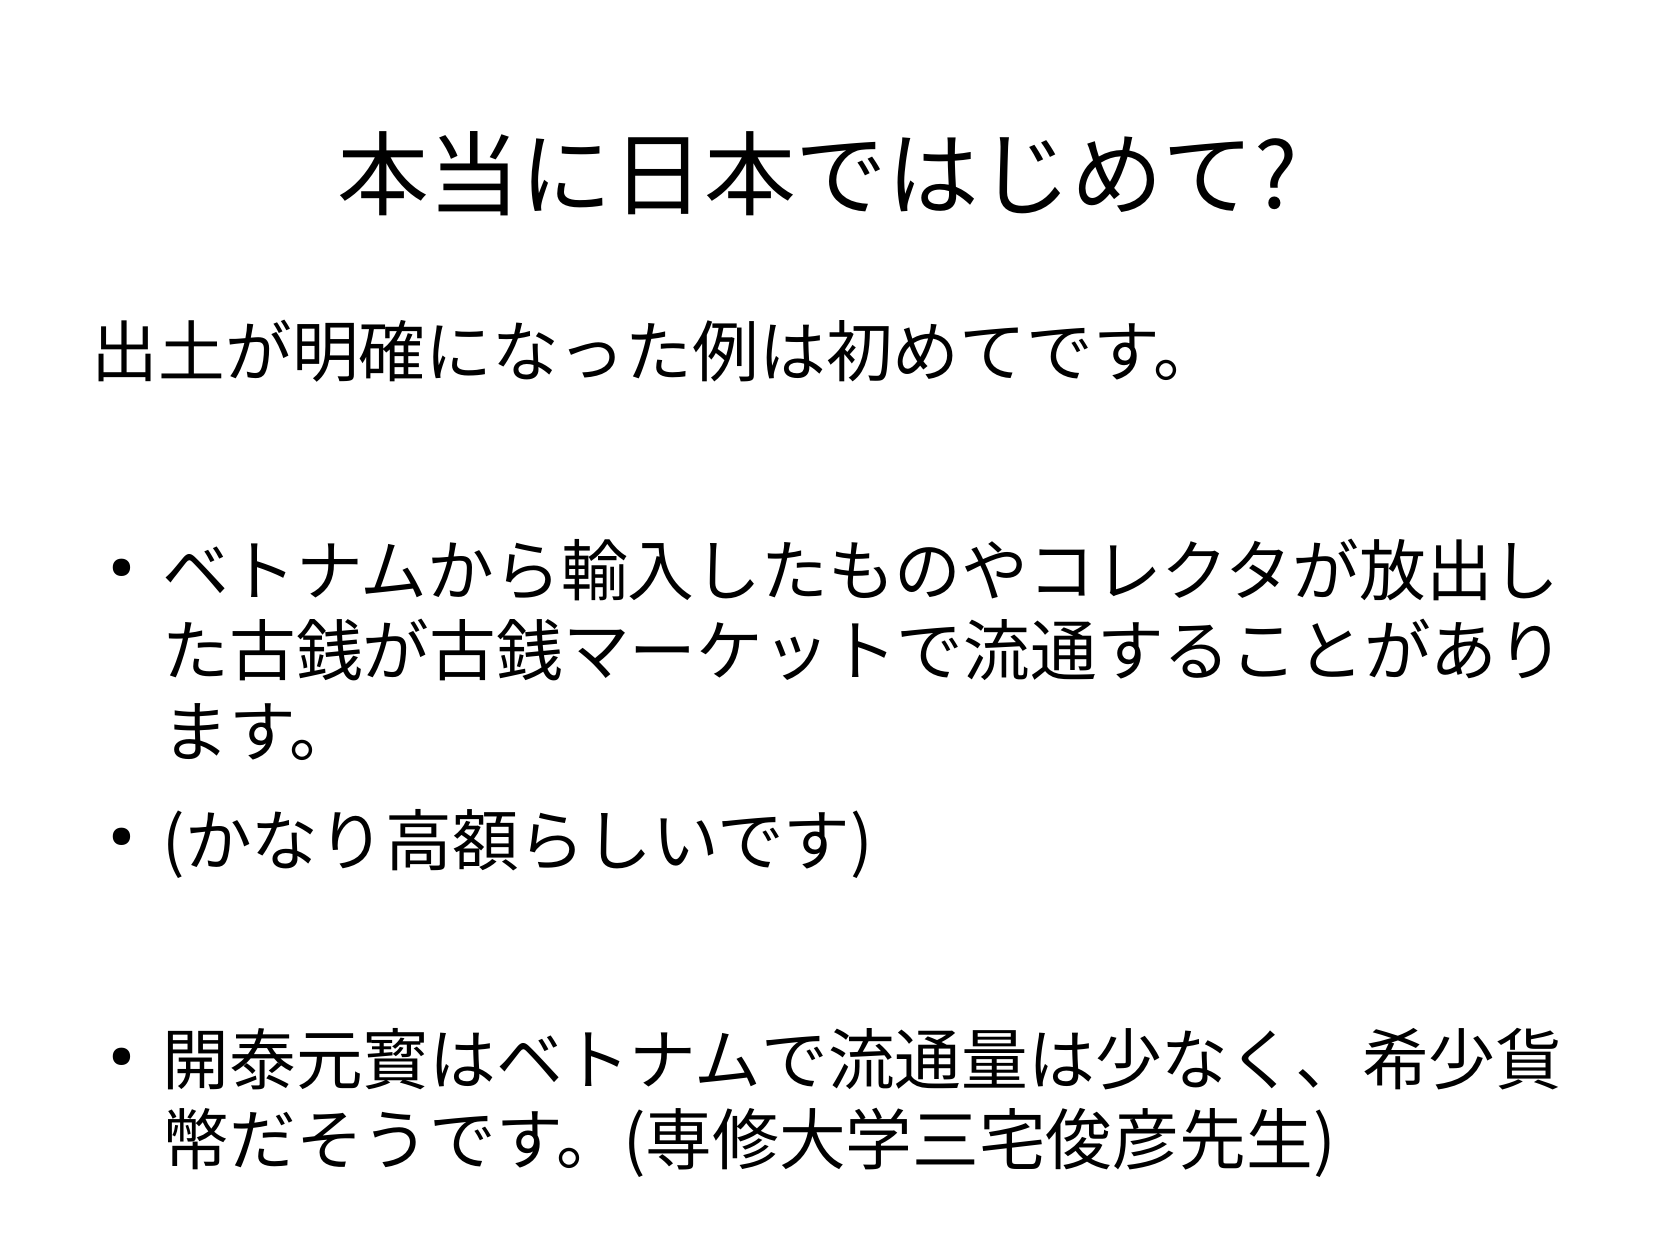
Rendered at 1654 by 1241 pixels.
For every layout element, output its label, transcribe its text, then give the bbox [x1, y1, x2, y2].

list 出土が明確になった例は初めてです。 ベトナムから輸入したものやコレクタが放出した古銭が古銭マーケットで流通することがあります。 (かなり高額らしいです) 開泰元寳はベトナムで流通量は少なく、希少貨幣だそうです。(専修大学三宅俊彦先生) [91, 309, 1580, 1241]
title 本当に日本ではじめて? [73, 68, 1562, 276]
